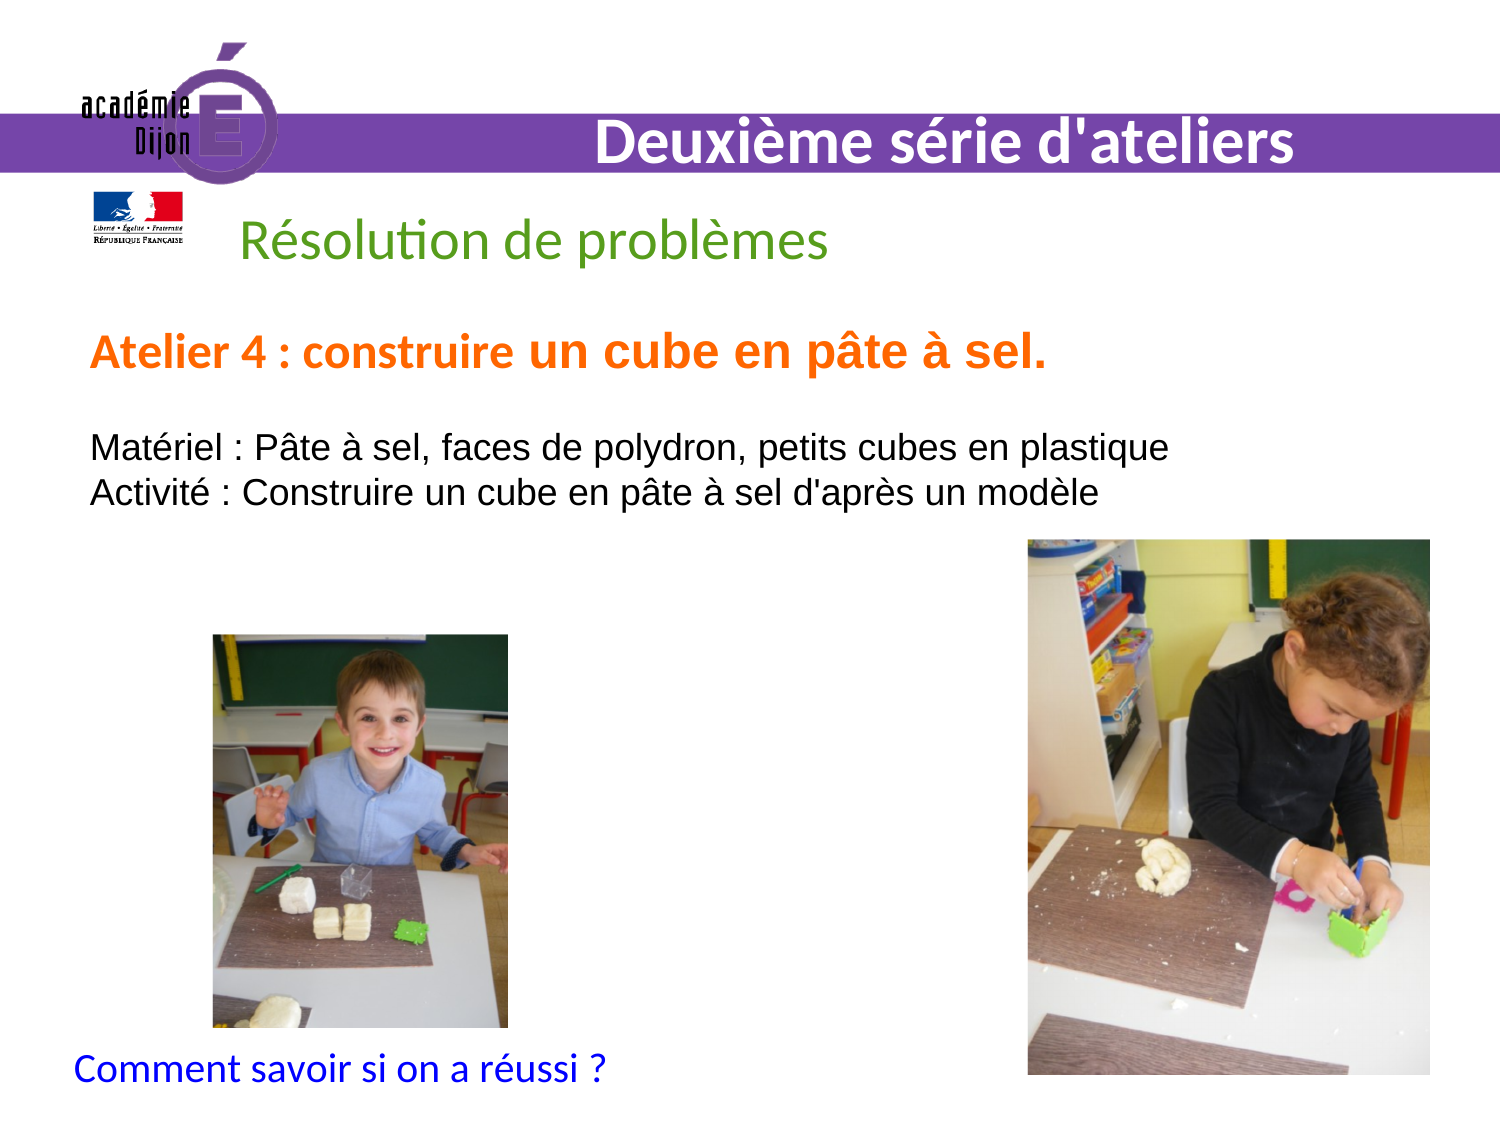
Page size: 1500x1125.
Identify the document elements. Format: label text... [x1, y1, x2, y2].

text_box Atelier 4 : construire un cube en pâte à sel. Matériel : Pâte à sel, faces de polydron, petits cubes en plastique Activité : Construire un cube en pâte à sel d'après un modèle [74, 310, 1441, 701]
text_box Deuxième série d'ateliers [277, 35, 1312, 193]
picture [212, 634, 508, 1028]
picture [82, 42, 277, 244]
text_box Résolution de problèmes [224, 193, 1323, 310]
picture [1027, 539, 1430, 1033]
text_box Comment savoir si on a réussi ? [59, 1033, 1441, 1099]
